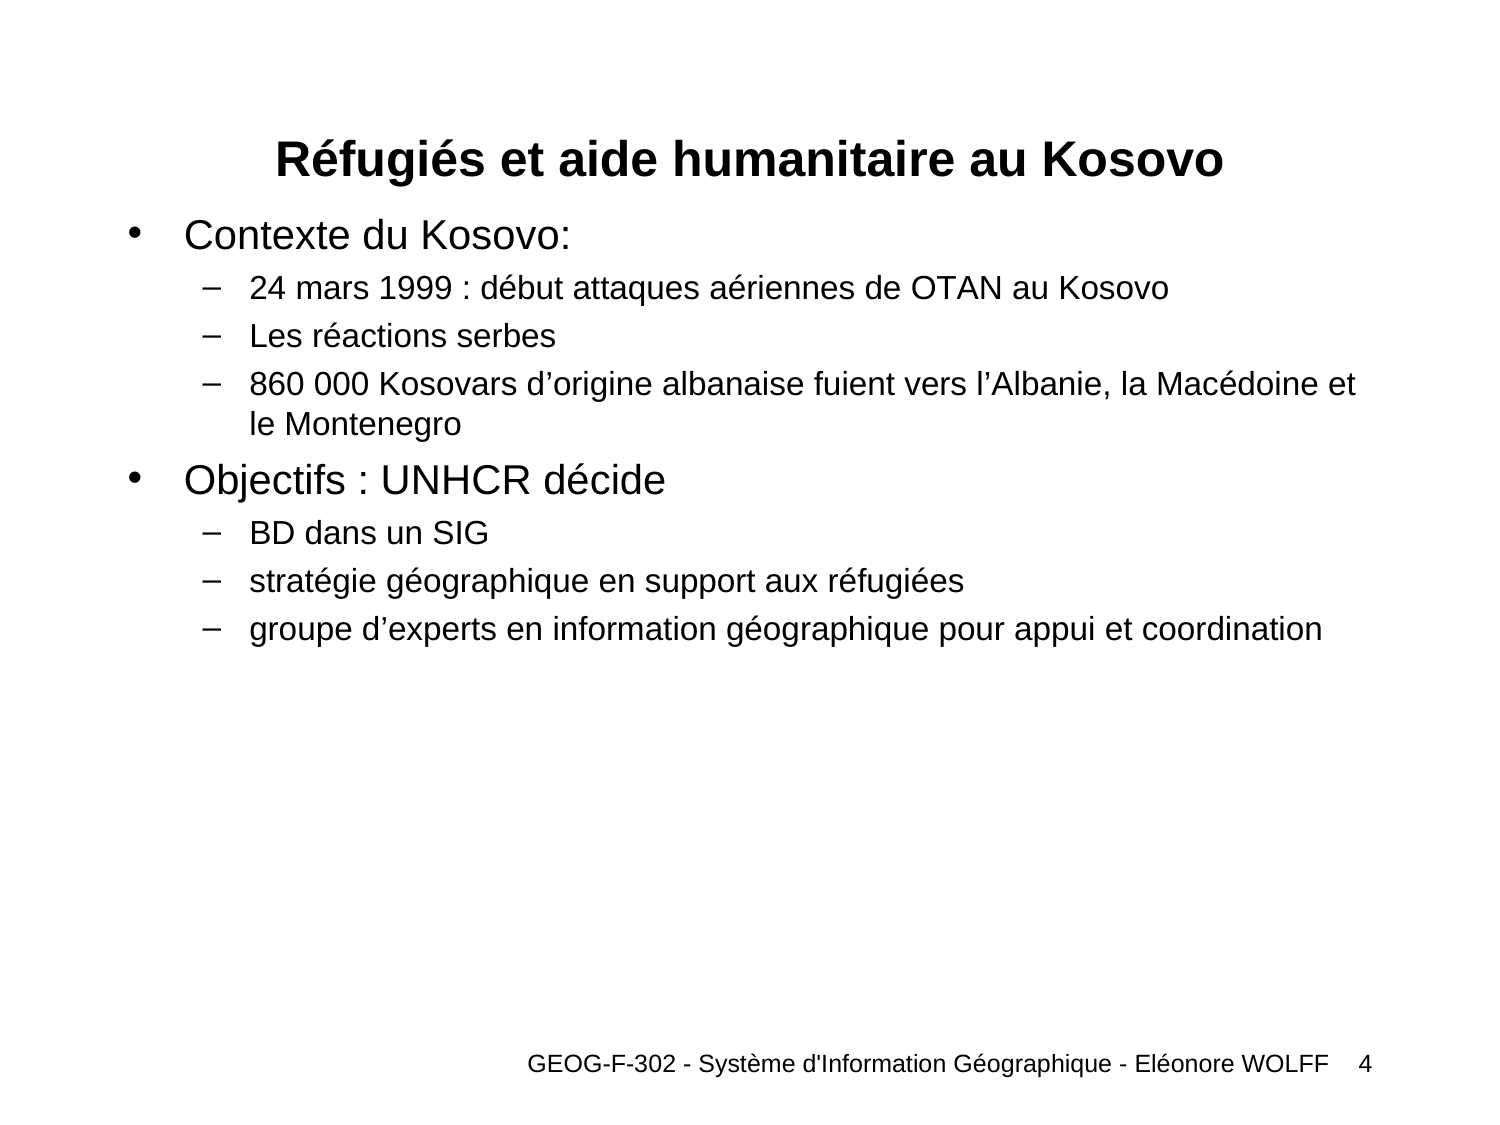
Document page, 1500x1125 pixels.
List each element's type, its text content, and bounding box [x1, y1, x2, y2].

title Réfugiés et aide humanitaire au Kosovo [112, 99, 1388, 200]
text_box GEOG-F-302 - Système d'Information Géographique - Eléonore WOLFF [512, 1025, 988, 1101]
list Contexte du Kosovo: 24 mars 1999 : début attaques aériennes de OTAN au Kosovo Les réactions serbes 860 000 Kosovars d’origine albanaise fuient vers l’Albanie, la Macédoine et le Montenegro Objectifs : UNHCR décide BD dans un SIG stratégie géographique en support aux réfugiées groupe d’experts en information géographique pour appui et coordination [112, 200, 1388, 1001]
text_box <number> [1074, 1025, 1388, 1101]
